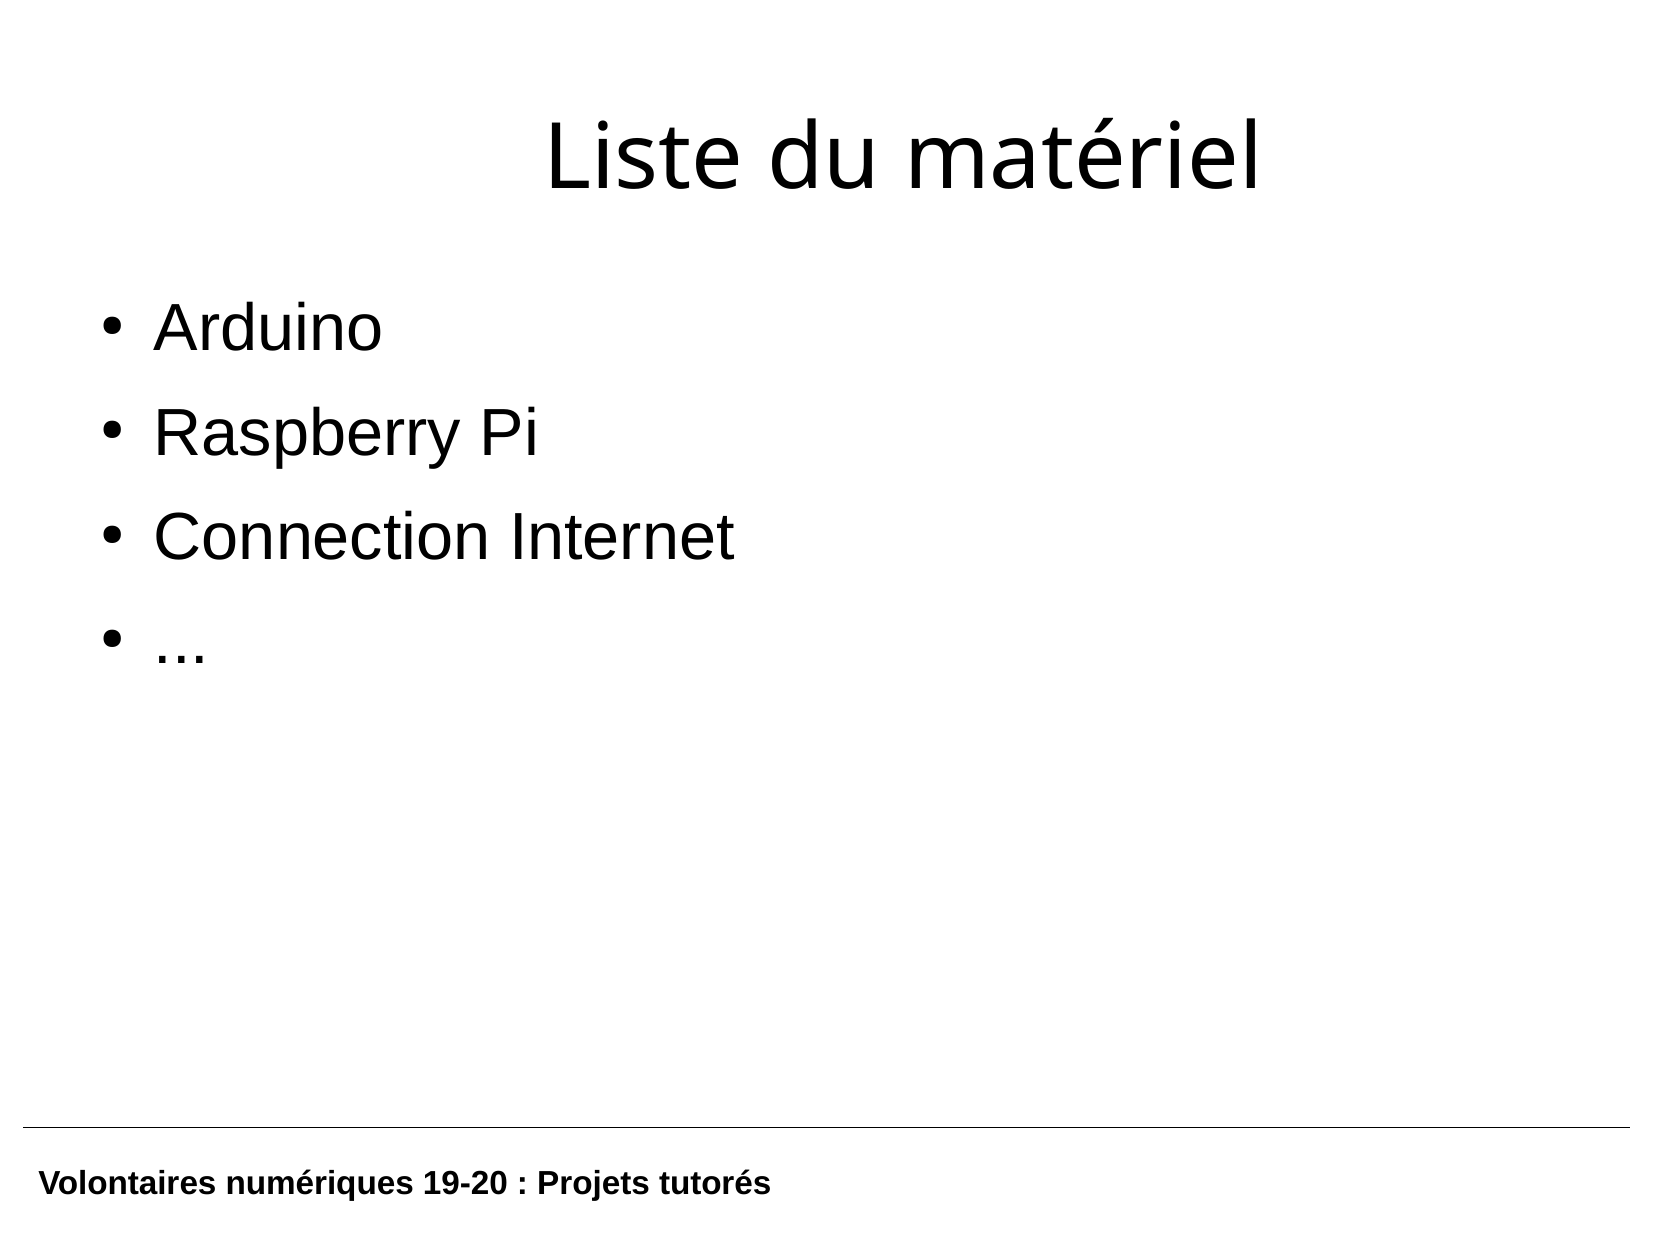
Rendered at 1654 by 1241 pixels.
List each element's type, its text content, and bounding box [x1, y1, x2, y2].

text_box Volontaires numériques 19-20 : Projets tutorés [23, 1157, 945, 1210]
list Arduino Raspberry Pi Connection Internet ... [82, 290, 1571, 1109]
title Liste du matériel [236, 49, 1571, 257]
